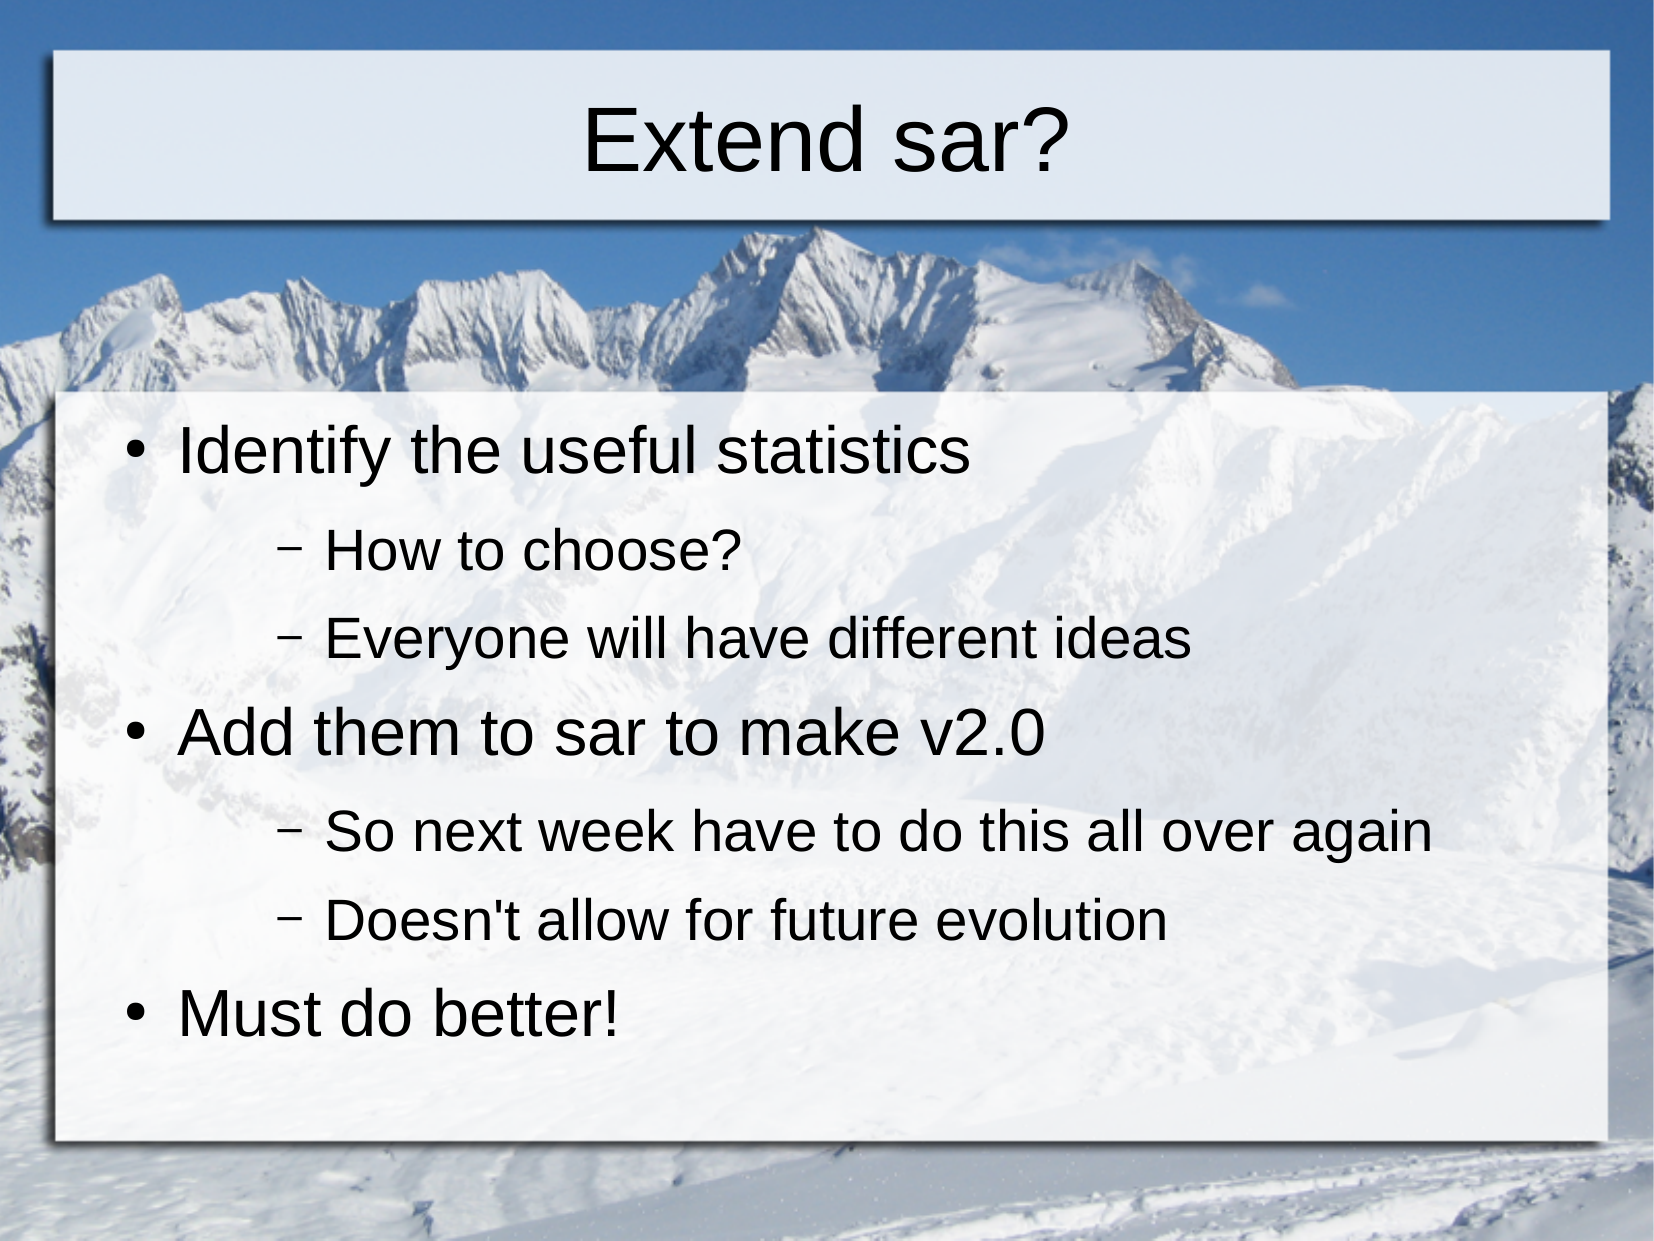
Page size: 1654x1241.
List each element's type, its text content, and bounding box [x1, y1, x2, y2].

picture [0, 0, 1654, 1241]
title Extend sar? [59, 68, 1595, 212]
list Identify the useful statistics How to choose? Everyone will have different ideas Add them to sar to make v2.0 So next week have to do this all over again Doesn't allow for future evolution Must do better! [88, 413, 1571, 1094]
